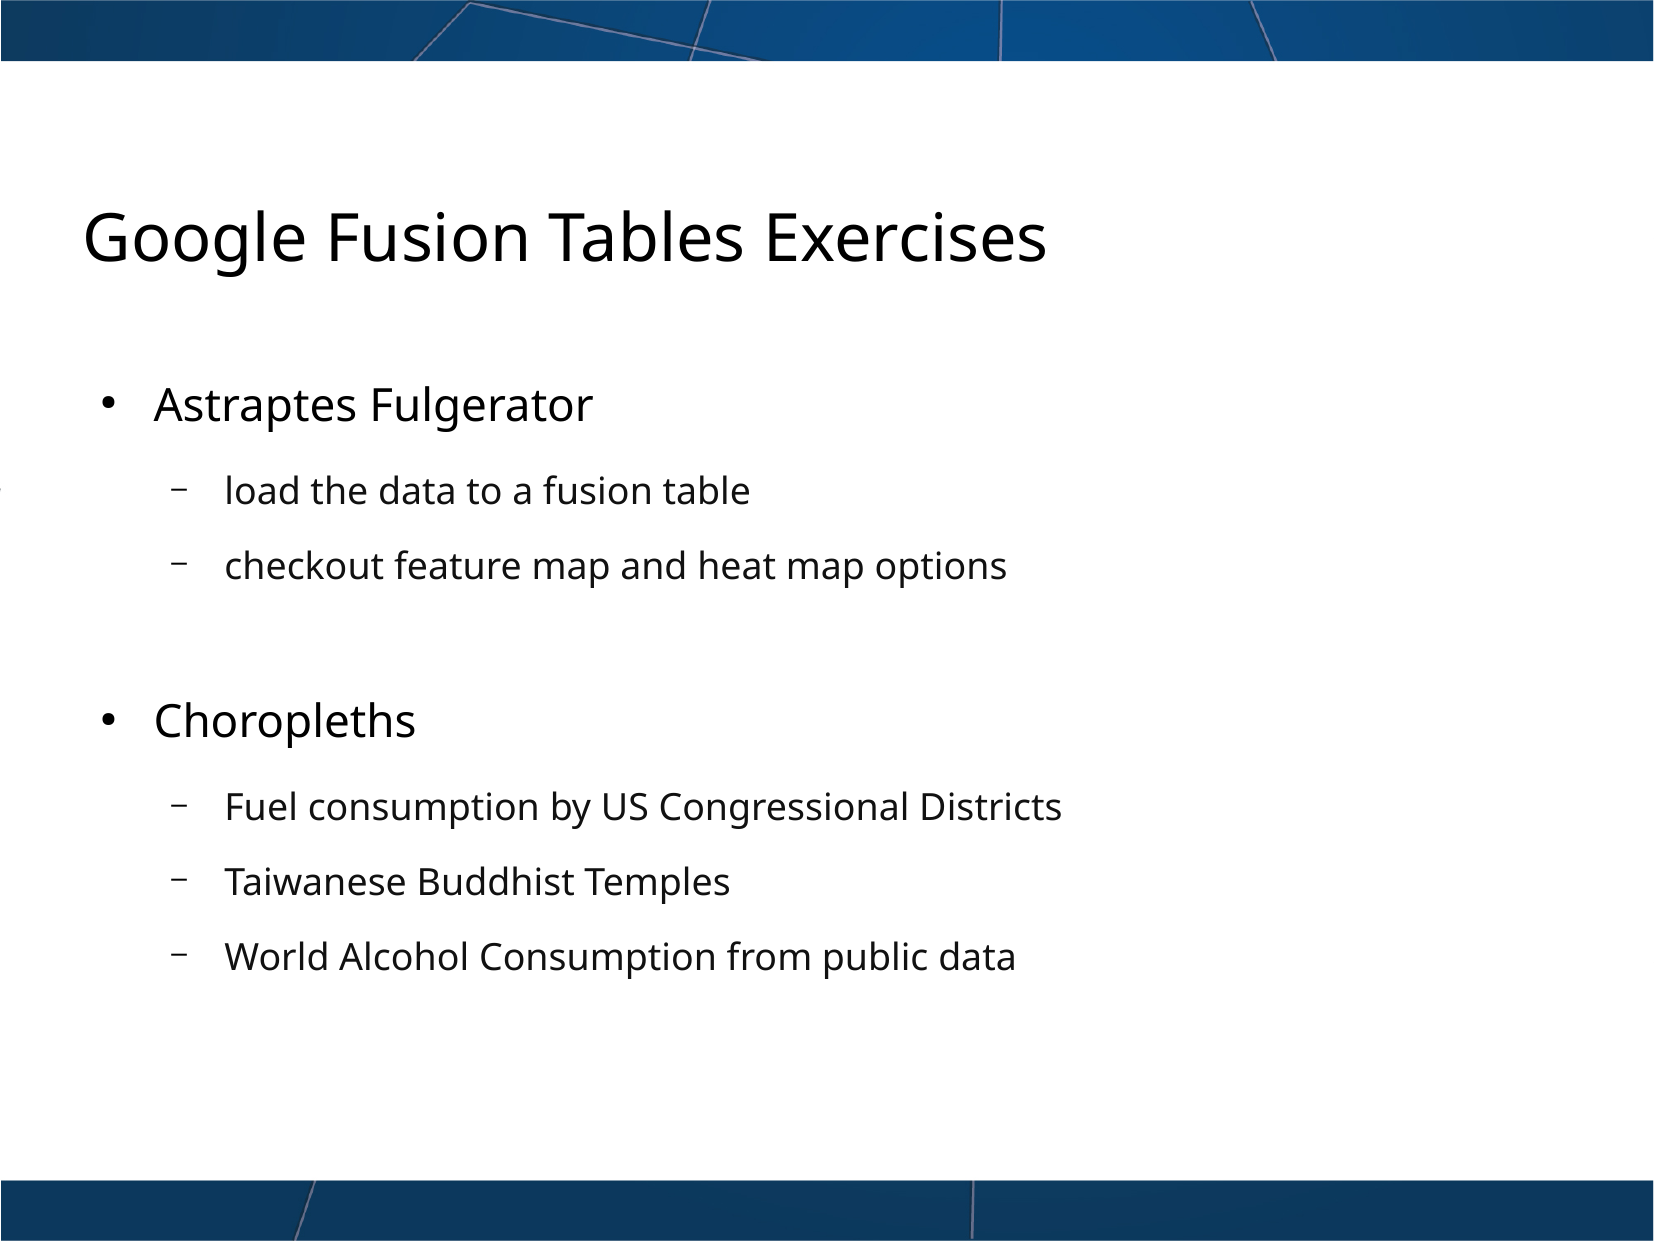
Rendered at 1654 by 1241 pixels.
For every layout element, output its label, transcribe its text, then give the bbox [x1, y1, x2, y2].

title Google Fusion Tables Exercises [82, 132, 1571, 340]
picture [0, 0, 1654, 1241]
list Astraptes Fulgerator load the data to a fusion table checkout feature map and heat map options Choropleths Fuel consumption by US Congressional Districts Taiwanese Buddhist Temples World Alcohol Consumption from public data [82, 372, 1571, 1093]
